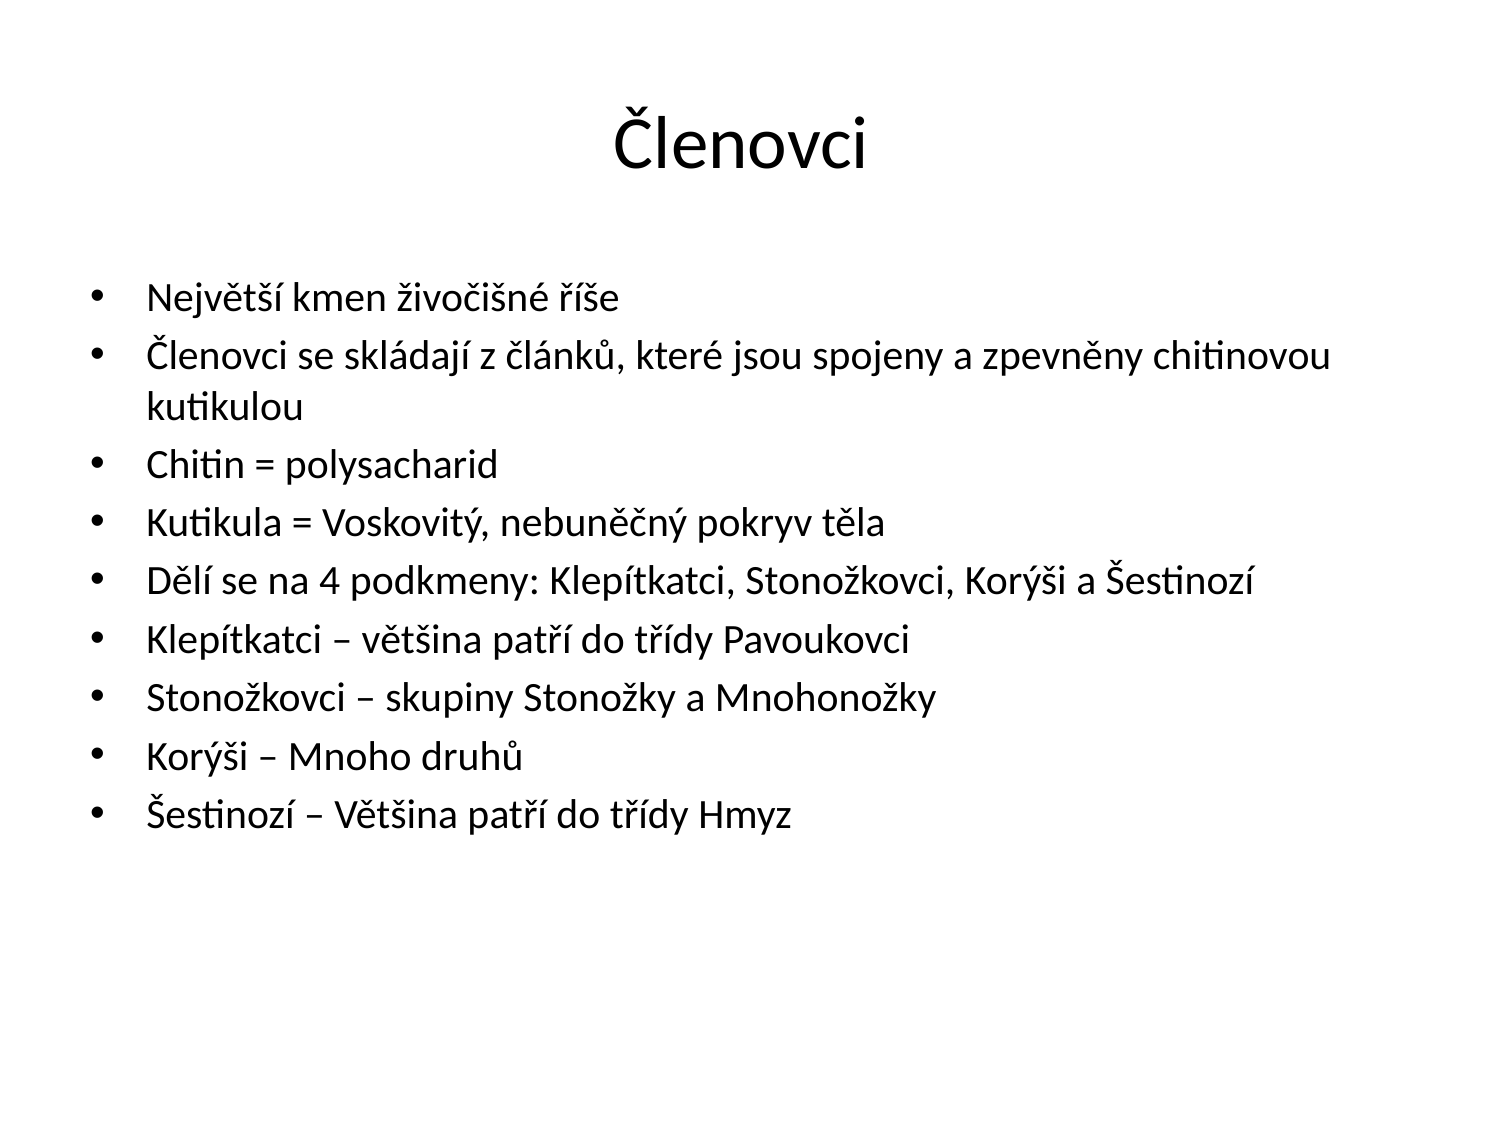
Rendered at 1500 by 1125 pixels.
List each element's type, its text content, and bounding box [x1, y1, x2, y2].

list Největší kmen živočišné říše Členovci se skládají z článků, které jsou spojeny a zpevněny chitinovou kutikulou Chitin = polysacharid Kutikula = Voskovitý, nebuněčný pokryv těla Dělí se na 4 podkmeny: Klepítkatci, Stonožkovci, Korýši a Šestinozí Klepítkatci – většina patří do třídy Pavoukovci Stonožkovci – skupiny Stonožky a Mnohonožky Korýši – Mnoho druhů Šestinozí – Většina patří do třídy Hmyz [75, 262, 1425, 1005]
title Členovci [75, 45, 1425, 233]
